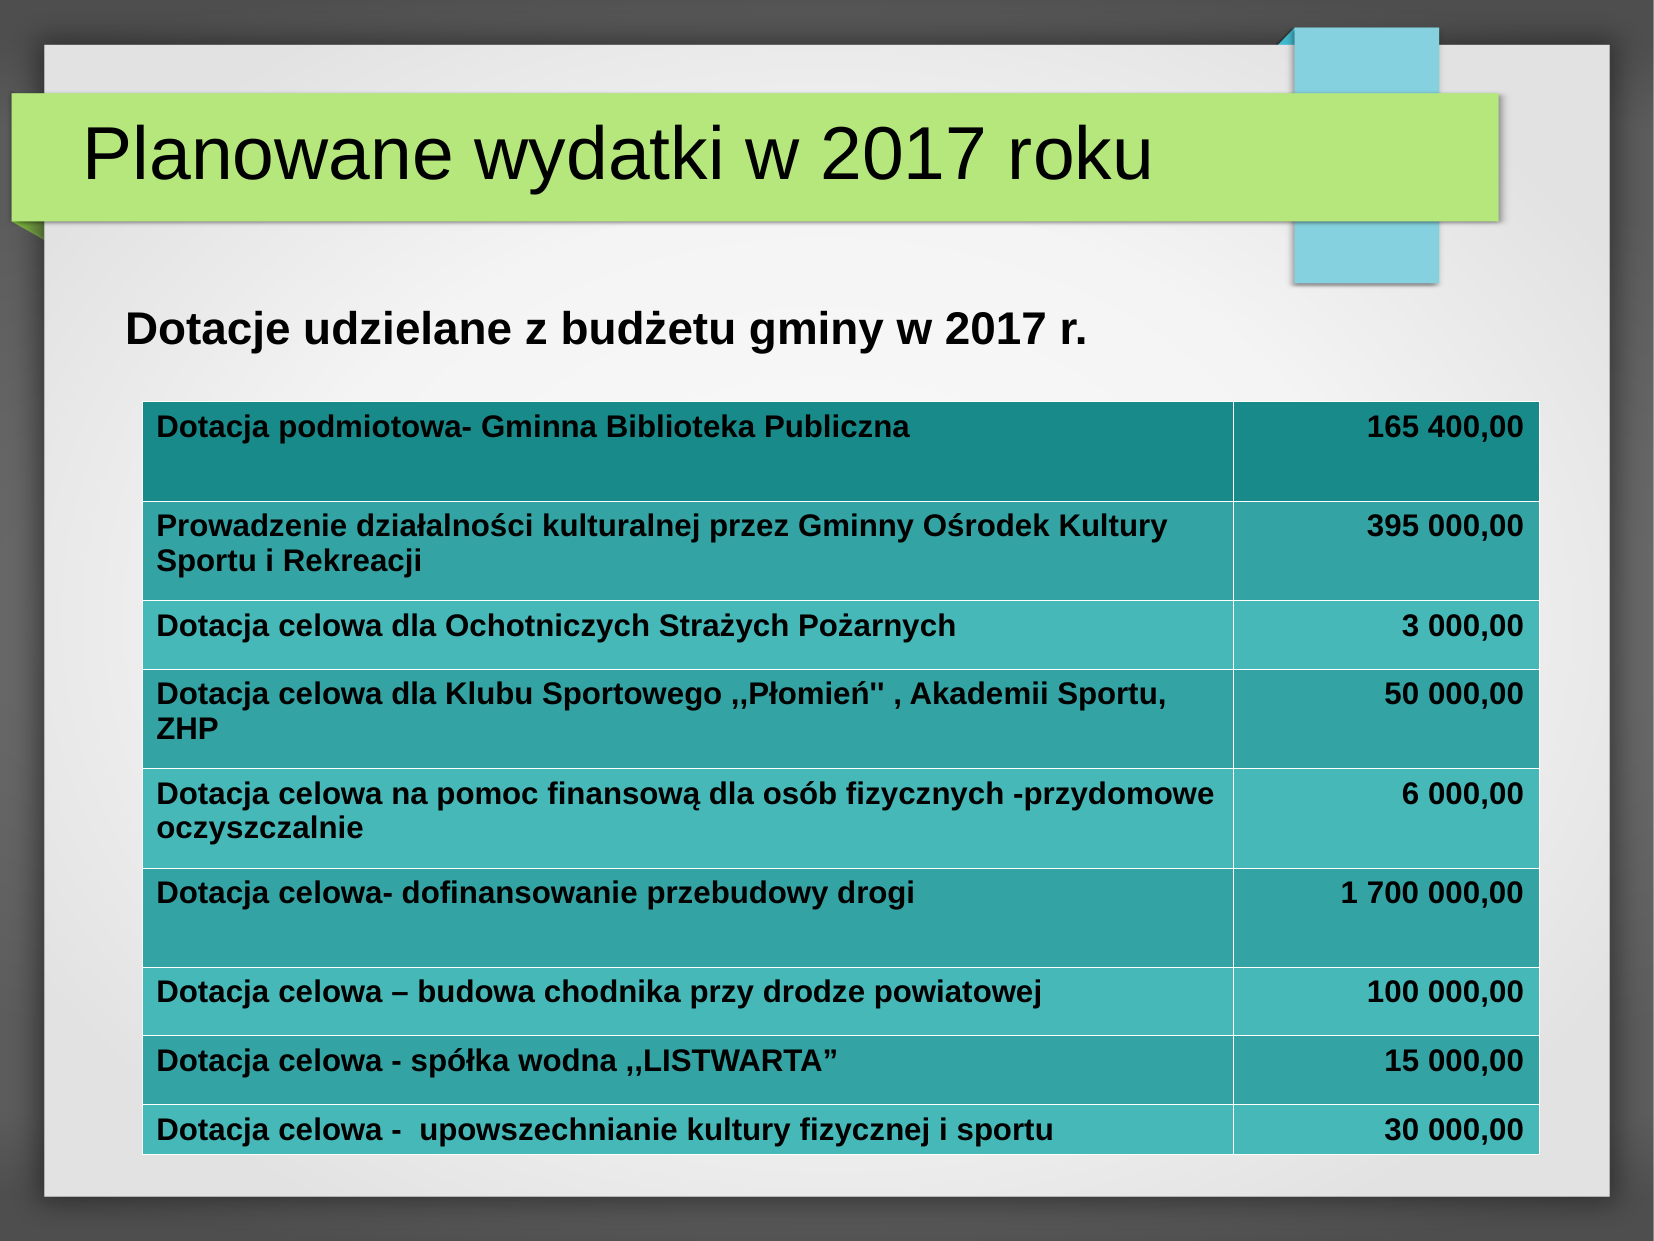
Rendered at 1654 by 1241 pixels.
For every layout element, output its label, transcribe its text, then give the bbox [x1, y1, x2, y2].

table_cell 1 700 000,00 [1234, 869, 1539, 967]
picture [0, 0, 1654, 1241]
table_header 165 400,00 [1234, 402, 1539, 501]
table_cell 395 000,00 [1234, 502, 1539, 600]
table_cell Dotacja celowa - upowszechnianie kultury fizycznej i sportu [143, 1105, 1233, 1154]
table_cell Dotacja celowa - spółka wodna ,,LISTWARTA” [143, 1036, 1233, 1104]
table_cell Dotacja celowa – budowa chodnika przy drodze powiatowej [143, 968, 1233, 1035]
list Dotacje udzielane z budżetu gminy w 2017 r. [112, 302, 1601, 1022]
table_cell 50 000,00 [1234, 670, 1539, 768]
table_cell 30 000,00 [1234, 1105, 1539, 1154]
table_cell 6 000,00 [1234, 769, 1539, 868]
table_cell 3 000,00 [1234, 601, 1539, 669]
table_cell Dotacja celowa dla Klubu Sportowego ,,Płomień'' , Akademii Sportu, ZHP [143, 670, 1233, 768]
table_cell Dotacja celowa- dofinansowanie przebudowy drogi [143, 869, 1233, 967]
table_header Dotacja podmiotowa- Gminna Biblioteka Publiczna [143, 402, 1233, 501]
table_cell Dotacja celowa dla Ochotniczych Strażych Pożarnych [143, 601, 1233, 669]
title Planowane wydatki w 2017 roku [82, 94, 1264, 213]
table_cell Dotacja celowa na pomoc finansową dla osób fizycznych -przydomowe oczyszczalnie [143, 769, 1233, 868]
table_cell Prowadzenie działalności kulturalnej przez Gminny Ośrodek Kultury Sportu i Rekreacji [143, 502, 1233, 600]
table_cell 15 000,00 [1234, 1036, 1539, 1104]
table_cell 100 000,00 [1234, 968, 1539, 1035]
